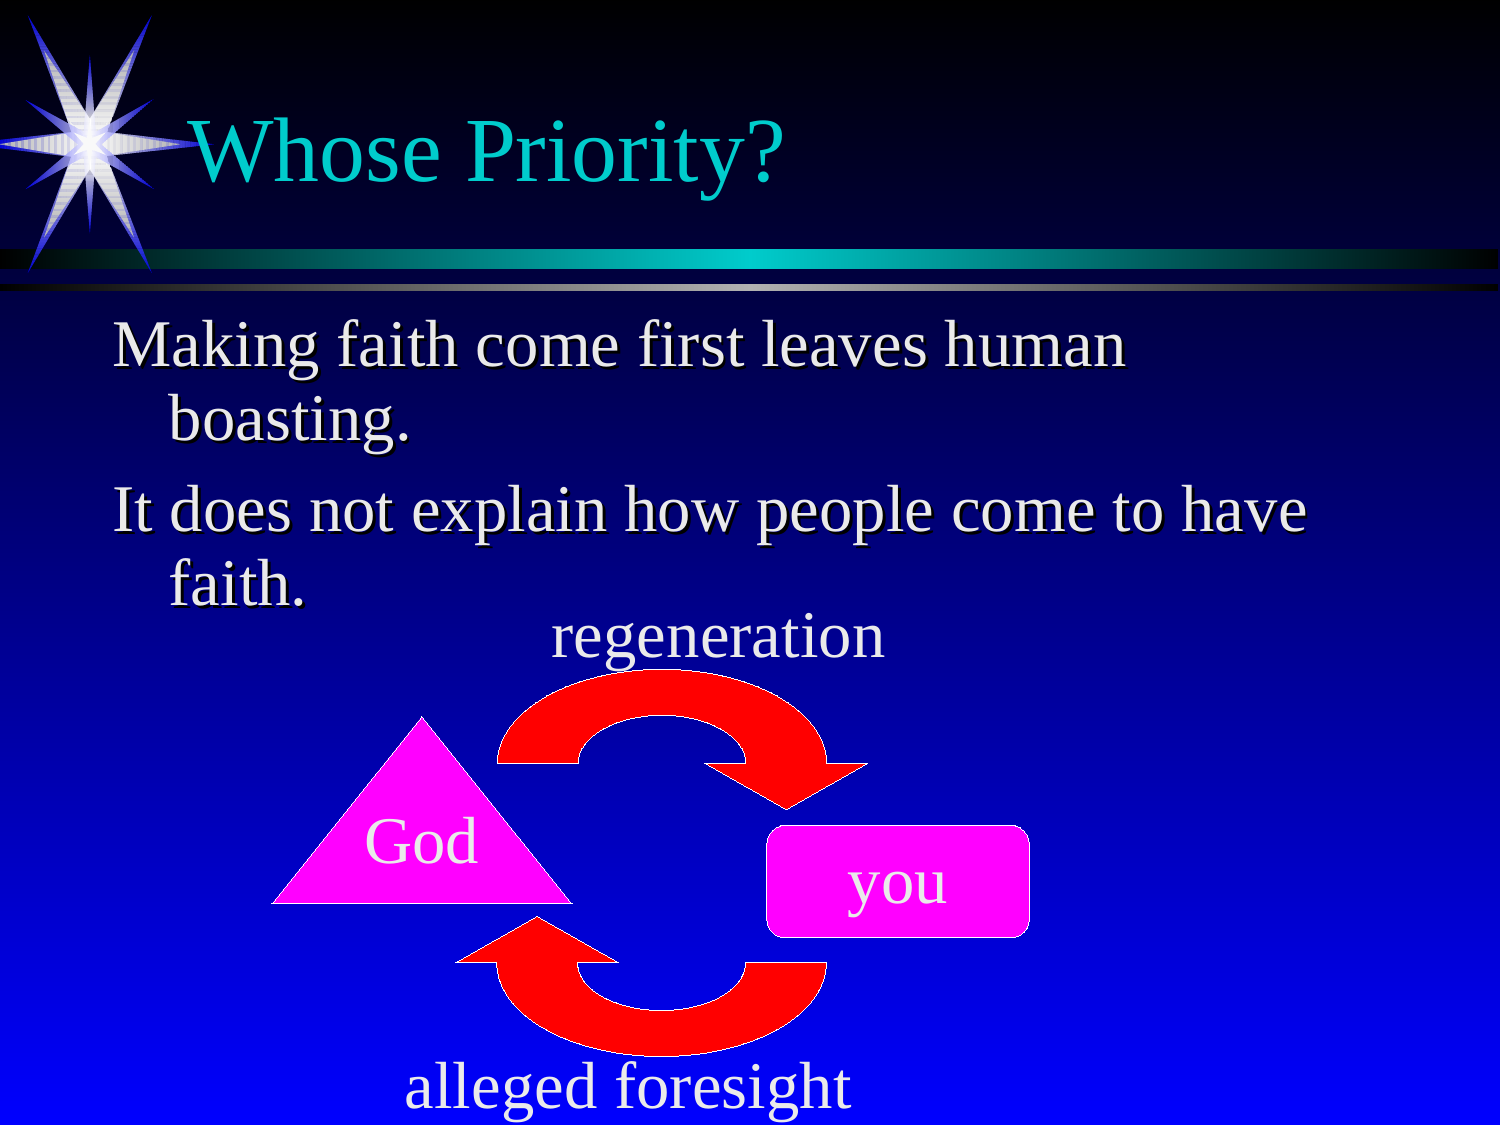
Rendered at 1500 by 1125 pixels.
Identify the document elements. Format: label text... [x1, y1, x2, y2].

text_box [455, 916, 827, 1042]
list Making faith come first leaves human boasting. It does not explain how people come to have faith. [112, 307, 1388, 968]
text_box alleged foresight [390, 1042, 1028, 1125]
text_box regeneration [536, 590, 1025, 680]
text_box you [766, 825, 1030, 938]
text_box [497, 680, 868, 810]
text_box God [271, 716, 573, 904]
title Whose Priority? [187, 63, 1463, 237]
